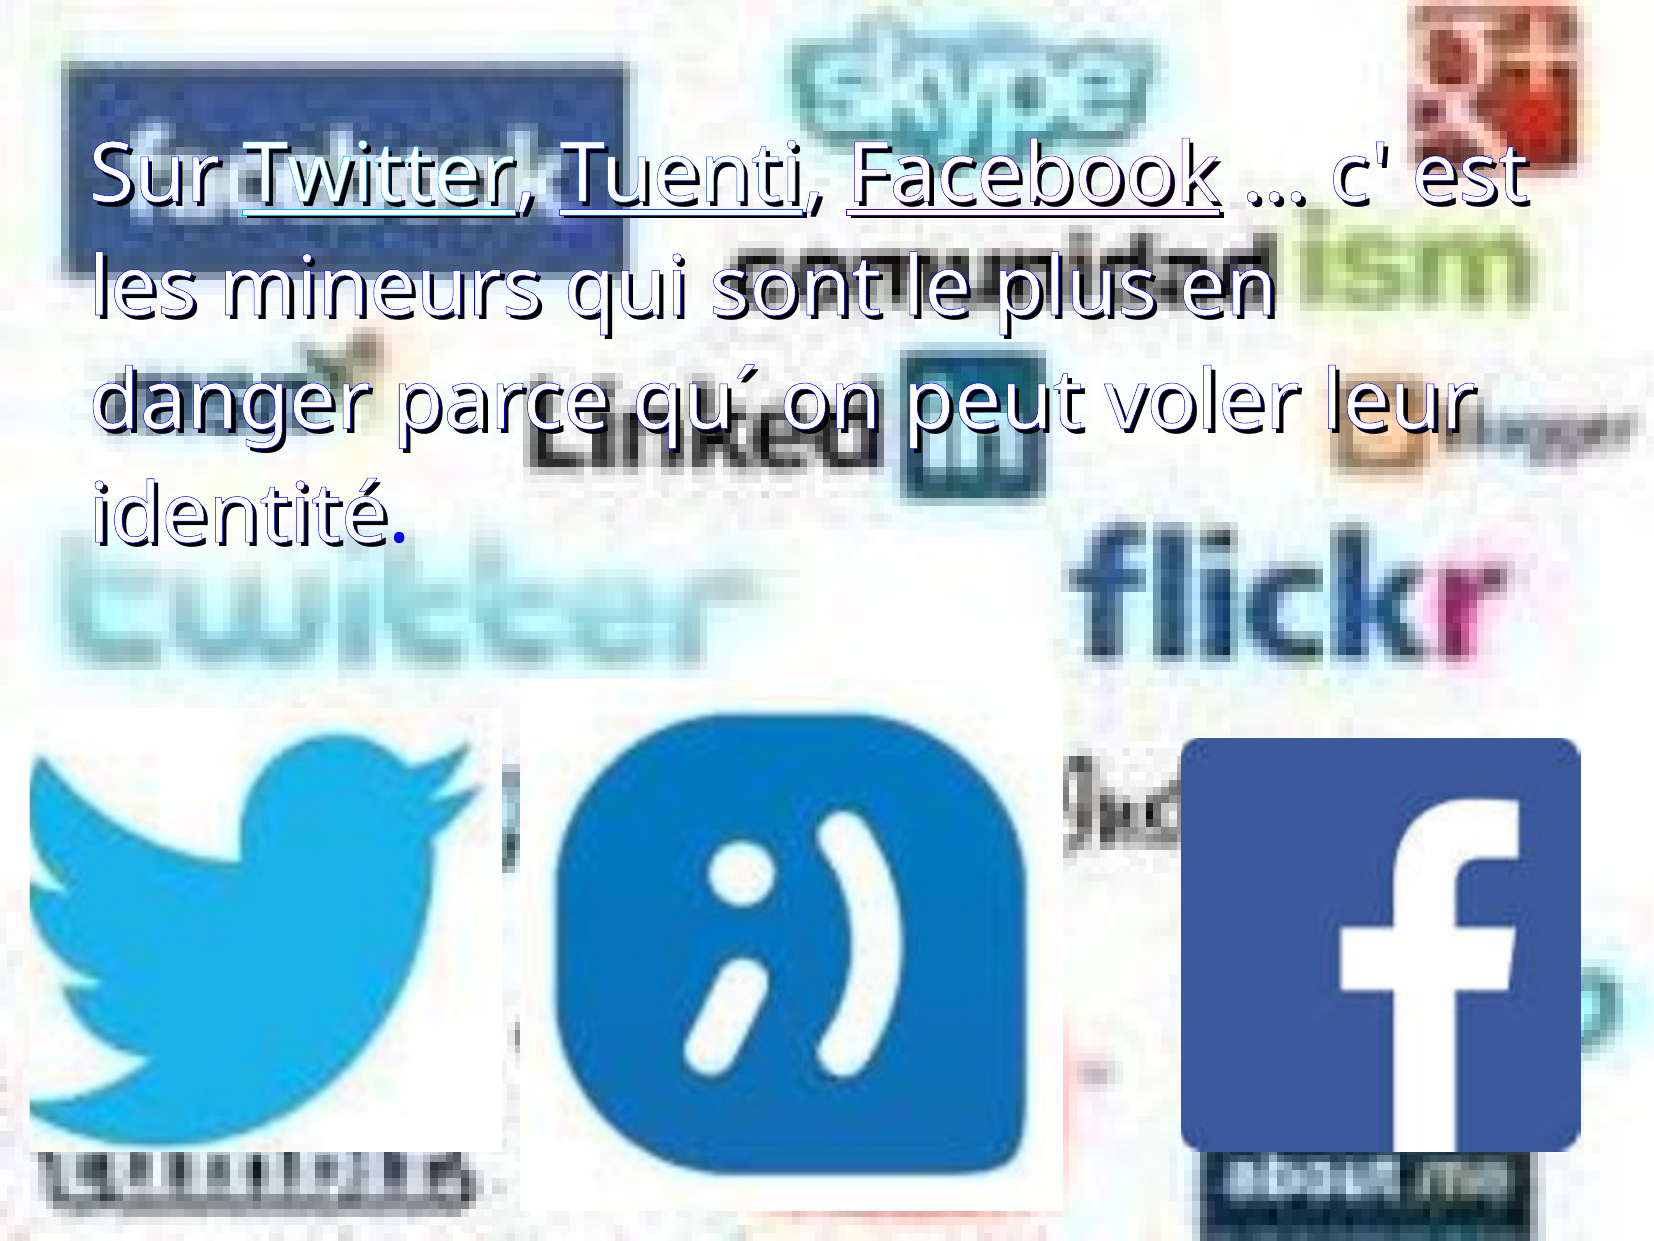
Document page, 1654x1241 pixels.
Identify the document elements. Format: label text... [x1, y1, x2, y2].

subtitle Sur Twitter, Tuenti, Facebook … c' est les mineurs qui sont le plus en danger parce qu´ on peut voler leur identité. [88, 59, 1577, 621]
picture [0, 0, 1654, 1241]
